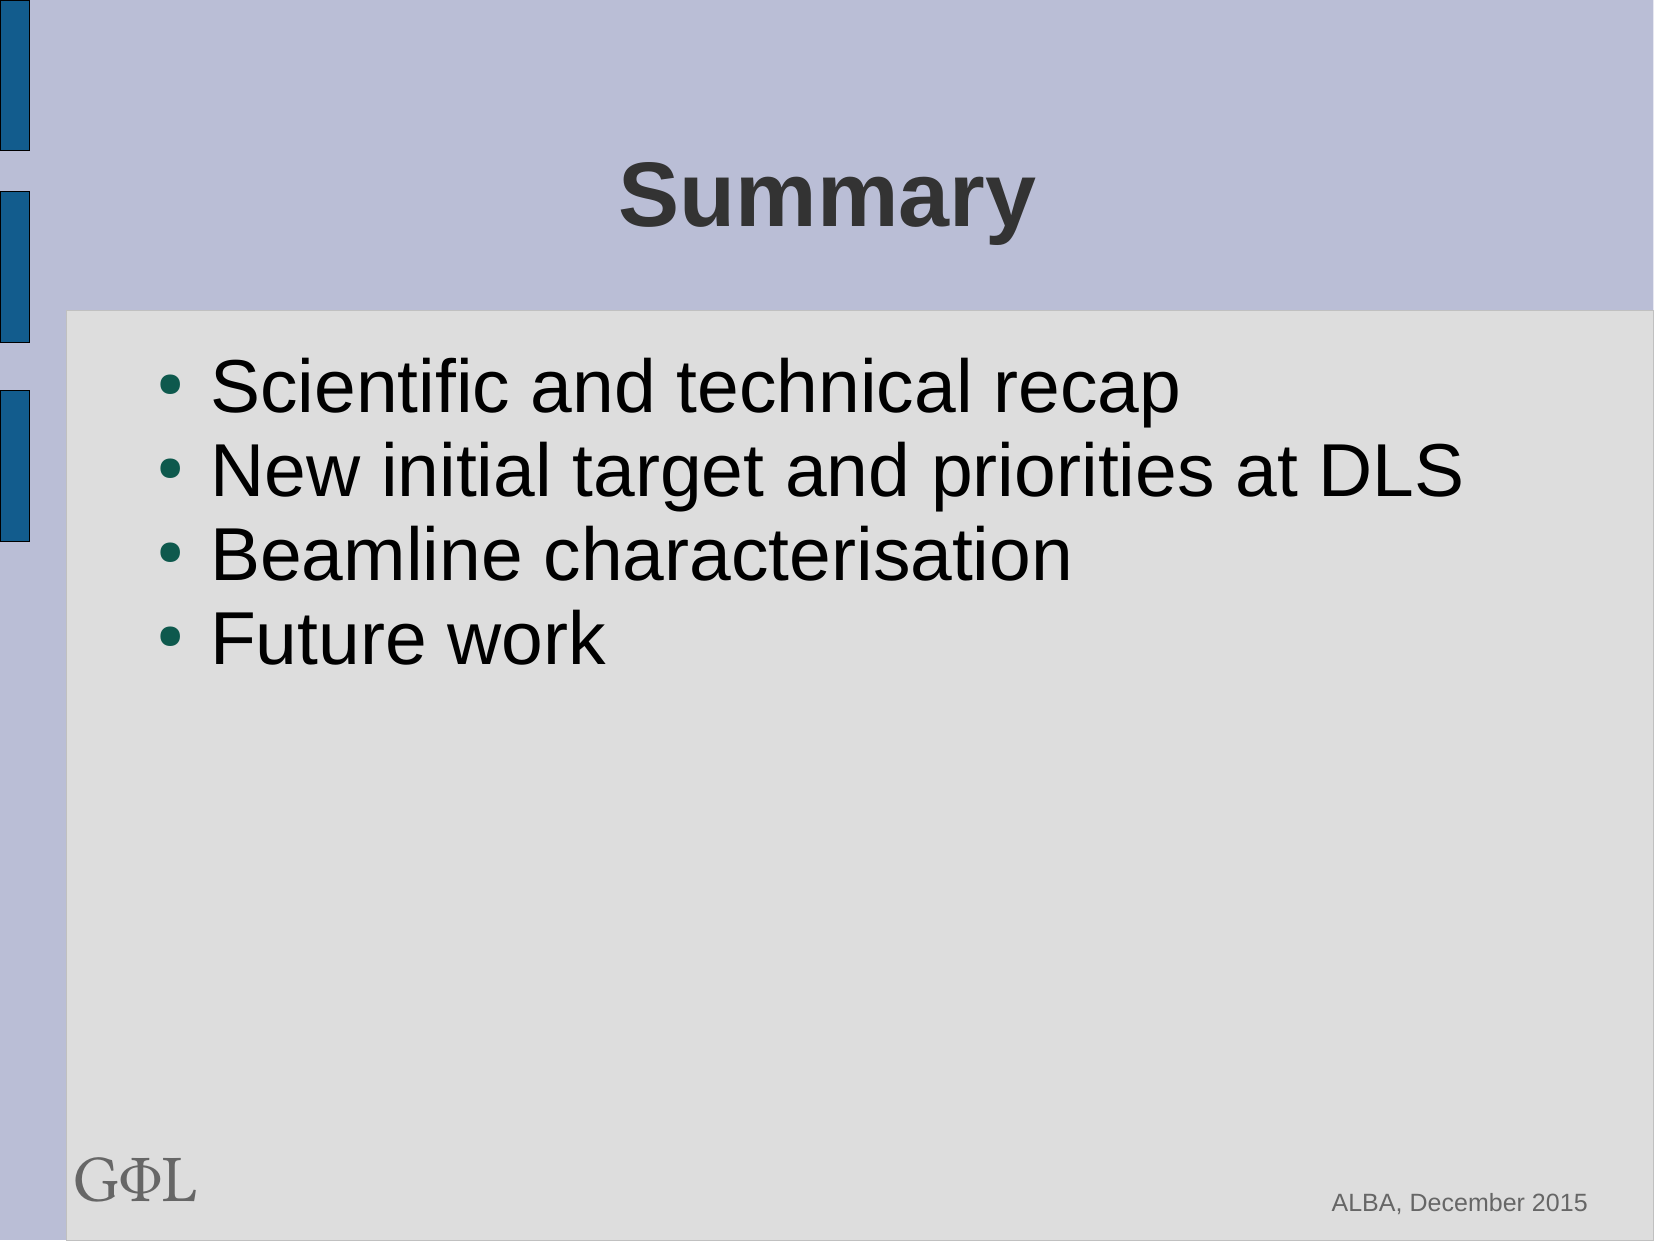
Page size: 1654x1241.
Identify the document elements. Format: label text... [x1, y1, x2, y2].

title Summary [121, 91, 1534, 299]
list Scientific and technical recap New initial target and priorities at DLS Beamline characterisation Future work [121, 344, 1534, 1164]
